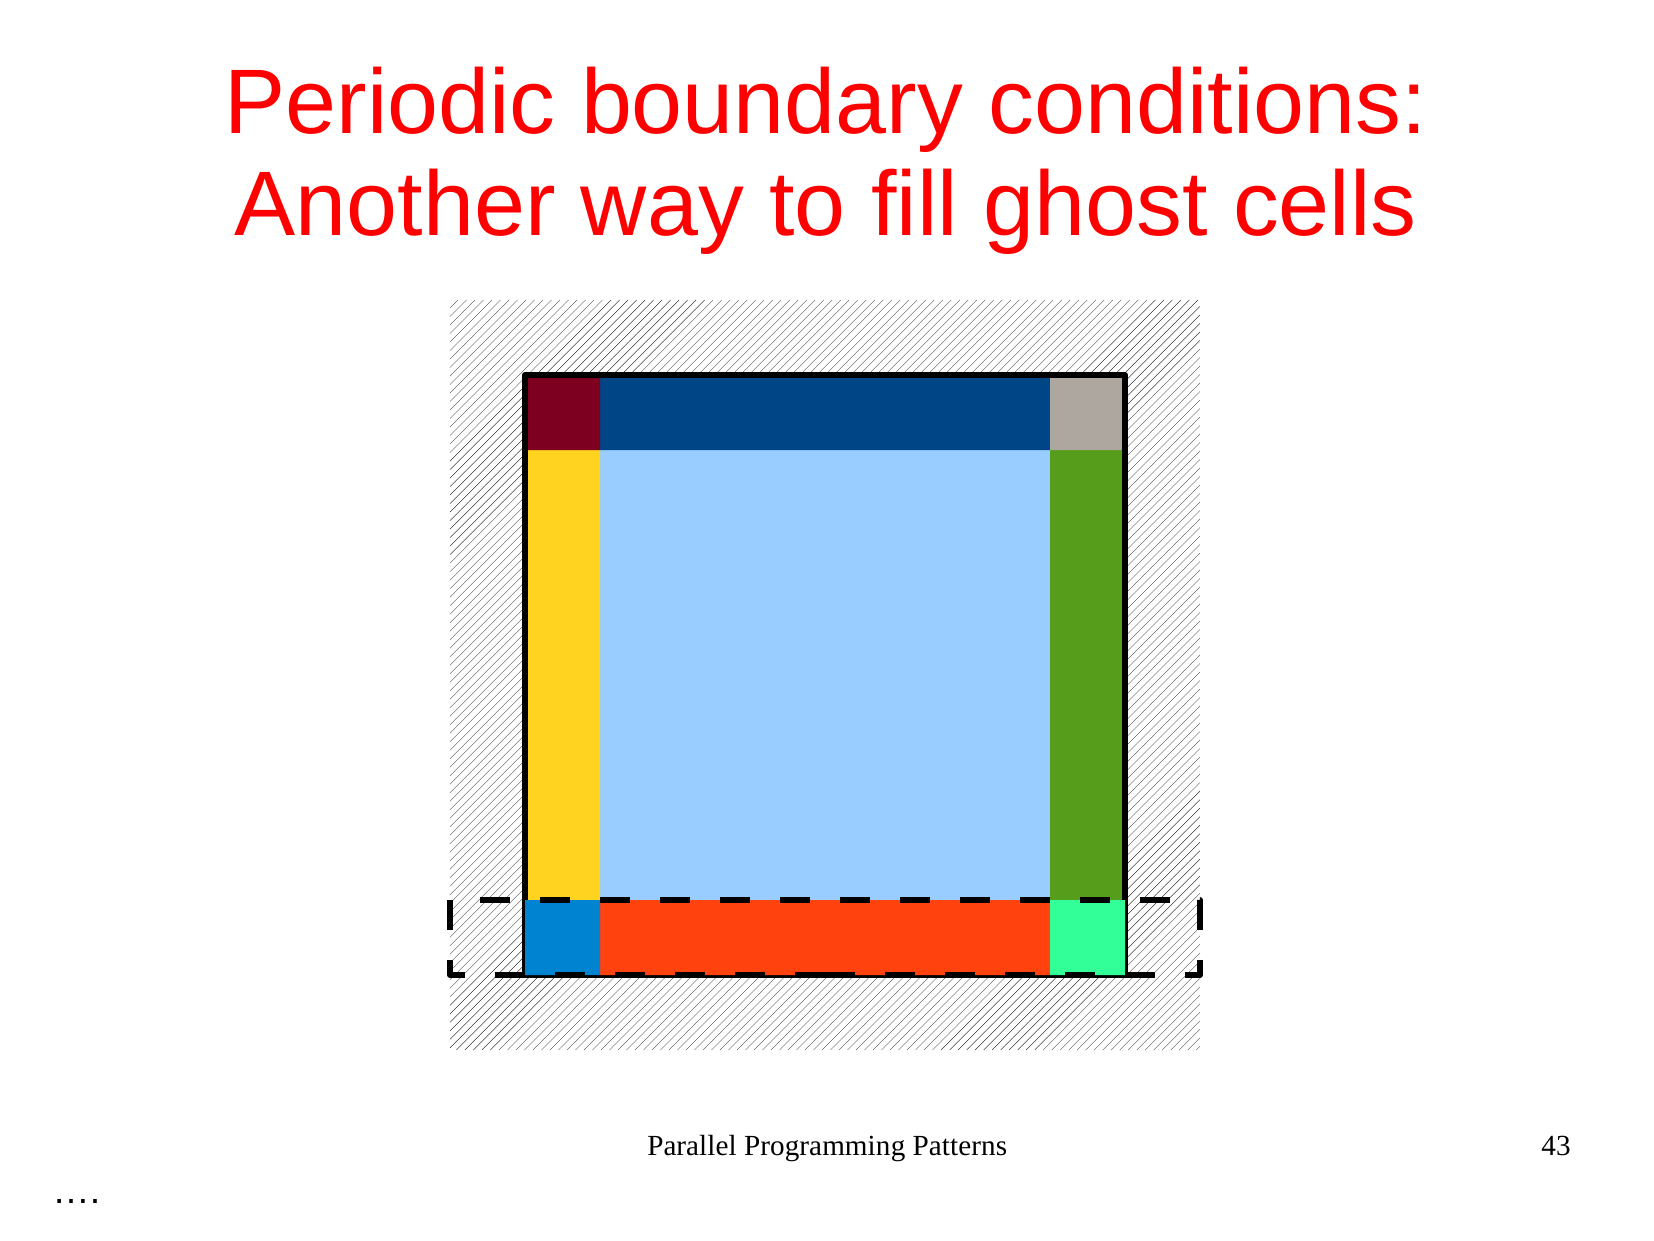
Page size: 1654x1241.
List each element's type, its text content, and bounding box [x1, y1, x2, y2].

title Periodic boundary conditions: Another way to fill ghost cells [82, 49, 1571, 257]
text_box [450, 300, 1201, 1051]
text_box …. [37, 1162, 151, 1220]
